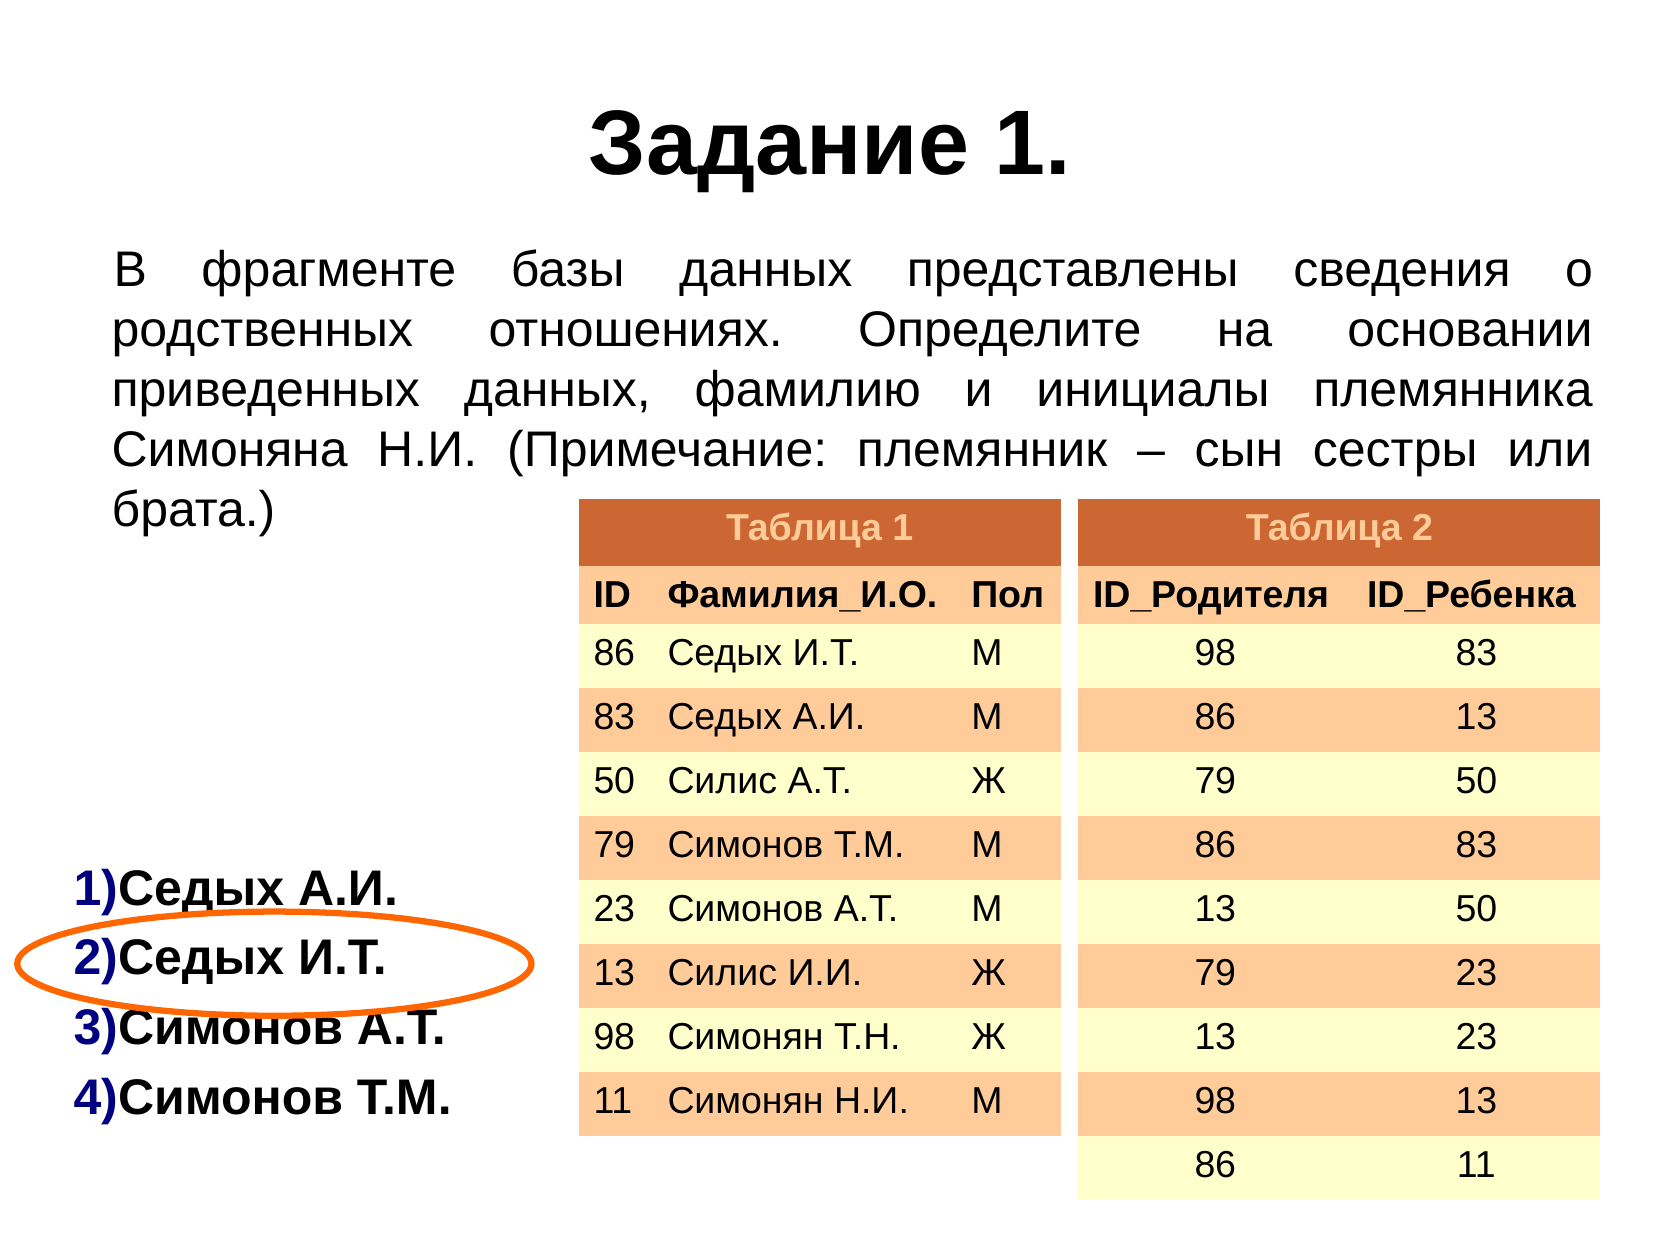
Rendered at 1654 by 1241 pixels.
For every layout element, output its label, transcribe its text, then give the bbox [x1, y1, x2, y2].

table_cell 13 [1352, 1072, 1600, 1136]
table_cell [579, 1136, 1061, 1200]
table_cell М [957, 1072, 1061, 1136]
table_cell 83 [579, 688, 653, 752]
title Задание 1. [82, 68, 1571, 207]
table_cell М [957, 880, 1061, 944]
list В фрагменте базы данных представлены сведения о родственных отношениях. Определите на основании приведенных данных, фамилию и инициалы племянника Симоняна Н.И. (Примечание: племянник – сын сестры или брата.) Седых А.И. Седых И.Т. Симонов А.Т. Симонов Т.М. [58, 229, 1609, 1194]
table_cell Силис И.И. [653, 944, 957, 1008]
table_cell Ж [957, 944, 1061, 1008]
table_cell 79 [1078, 944, 1352, 1008]
table_cell 13 [579, 944, 653, 1008]
table_cell 83 [1352, 624, 1600, 688]
table_cell Симонян Т.Н. [653, 1008, 957, 1072]
table_cell 23 [1352, 1008, 1600, 1072]
table_cell 98 [1078, 1072, 1352, 1136]
table_cell 50 [579, 752, 653, 816]
table_cell 86 [1078, 1136, 1352, 1200]
table_header Таблица 1 [579, 499, 1061, 566]
table_cell Седых А.И. [653, 688, 957, 752]
table_cell М [957, 624, 1061, 688]
table_cell 86 [1078, 816, 1352, 880]
table_cell Ж [957, 752, 1061, 816]
table_cell 79 [579, 816, 653, 880]
table_cell 83 [1352, 816, 1600, 880]
table_cell М [957, 688, 1061, 752]
table_cell 50 [1352, 752, 1600, 816]
table_header Таблица 2 [1078, 499, 1600, 566]
table_header [1061, 499, 1078, 1200]
table_cell 23 [1352, 944, 1600, 1008]
table_cell 86 [1078, 688, 1352, 752]
table_cell ID_Родителя [1078, 566, 1352, 624]
table_cell Пол [957, 566, 1061, 624]
list В фрагменте базы данных представлены сведения о родственных отношениях. Определите на основании приведенных данных, фамилию и инициалы племянника Симоняна Н.И. (Примечание: племянник – сын сестры или брата.) Седых А.И. Седых И.Т. Симонов А.Т. Симонов Т.М. [58, 915, 528, 1012]
table_cell 50 [1352, 880, 1600, 944]
table_cell 11 [579, 1072, 653, 1136]
table_cell 98 [1078, 624, 1352, 688]
table_cell 11 [1352, 1136, 1600, 1200]
table_cell ID_Ребенка [1352, 566, 1600, 624]
table_cell 13 [1078, 880, 1352, 944]
table_cell Симонов А.Т. [653, 880, 957, 944]
table_cell Симонов Т.М. [653, 816, 957, 880]
table_cell 23 [579, 880, 653, 944]
table_cell 98 [579, 1008, 653, 1072]
table_cell Седых И.Т. [653, 624, 957, 688]
table_cell Фамилия_И.О. [653, 566, 957, 624]
table_cell М [957, 816, 1061, 880]
table_cell ID [579, 566, 653, 624]
table_cell Силис А.Т. [653, 752, 957, 816]
table_cell 13 [1078, 1008, 1352, 1072]
table_cell Симонян Н.И. [653, 1072, 957, 1136]
table_cell 79 [1078, 752, 1352, 816]
table_cell 13 [1352, 688, 1600, 752]
table_cell 86 [579, 624, 653, 688]
table_cell Ж [957, 1008, 1061, 1072]
